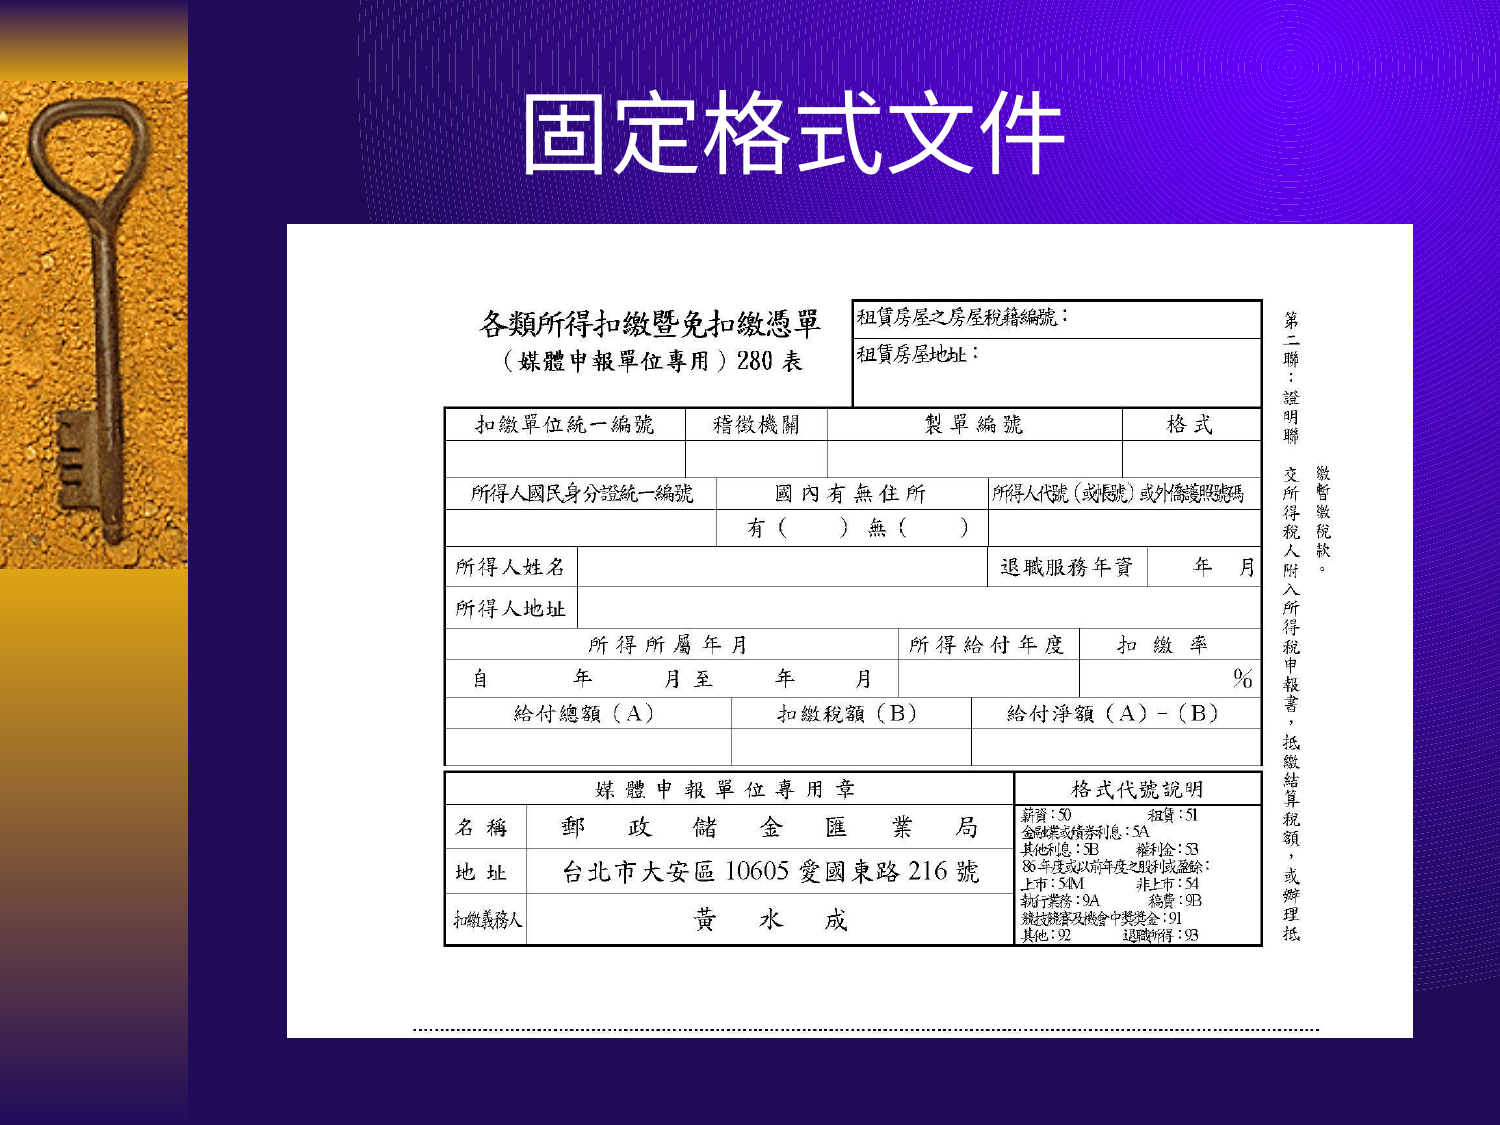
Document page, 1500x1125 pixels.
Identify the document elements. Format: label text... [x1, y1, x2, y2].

picture [287, 224, 1413, 1038]
text_box 固定格式文件 [338, 75, 1250, 187]
